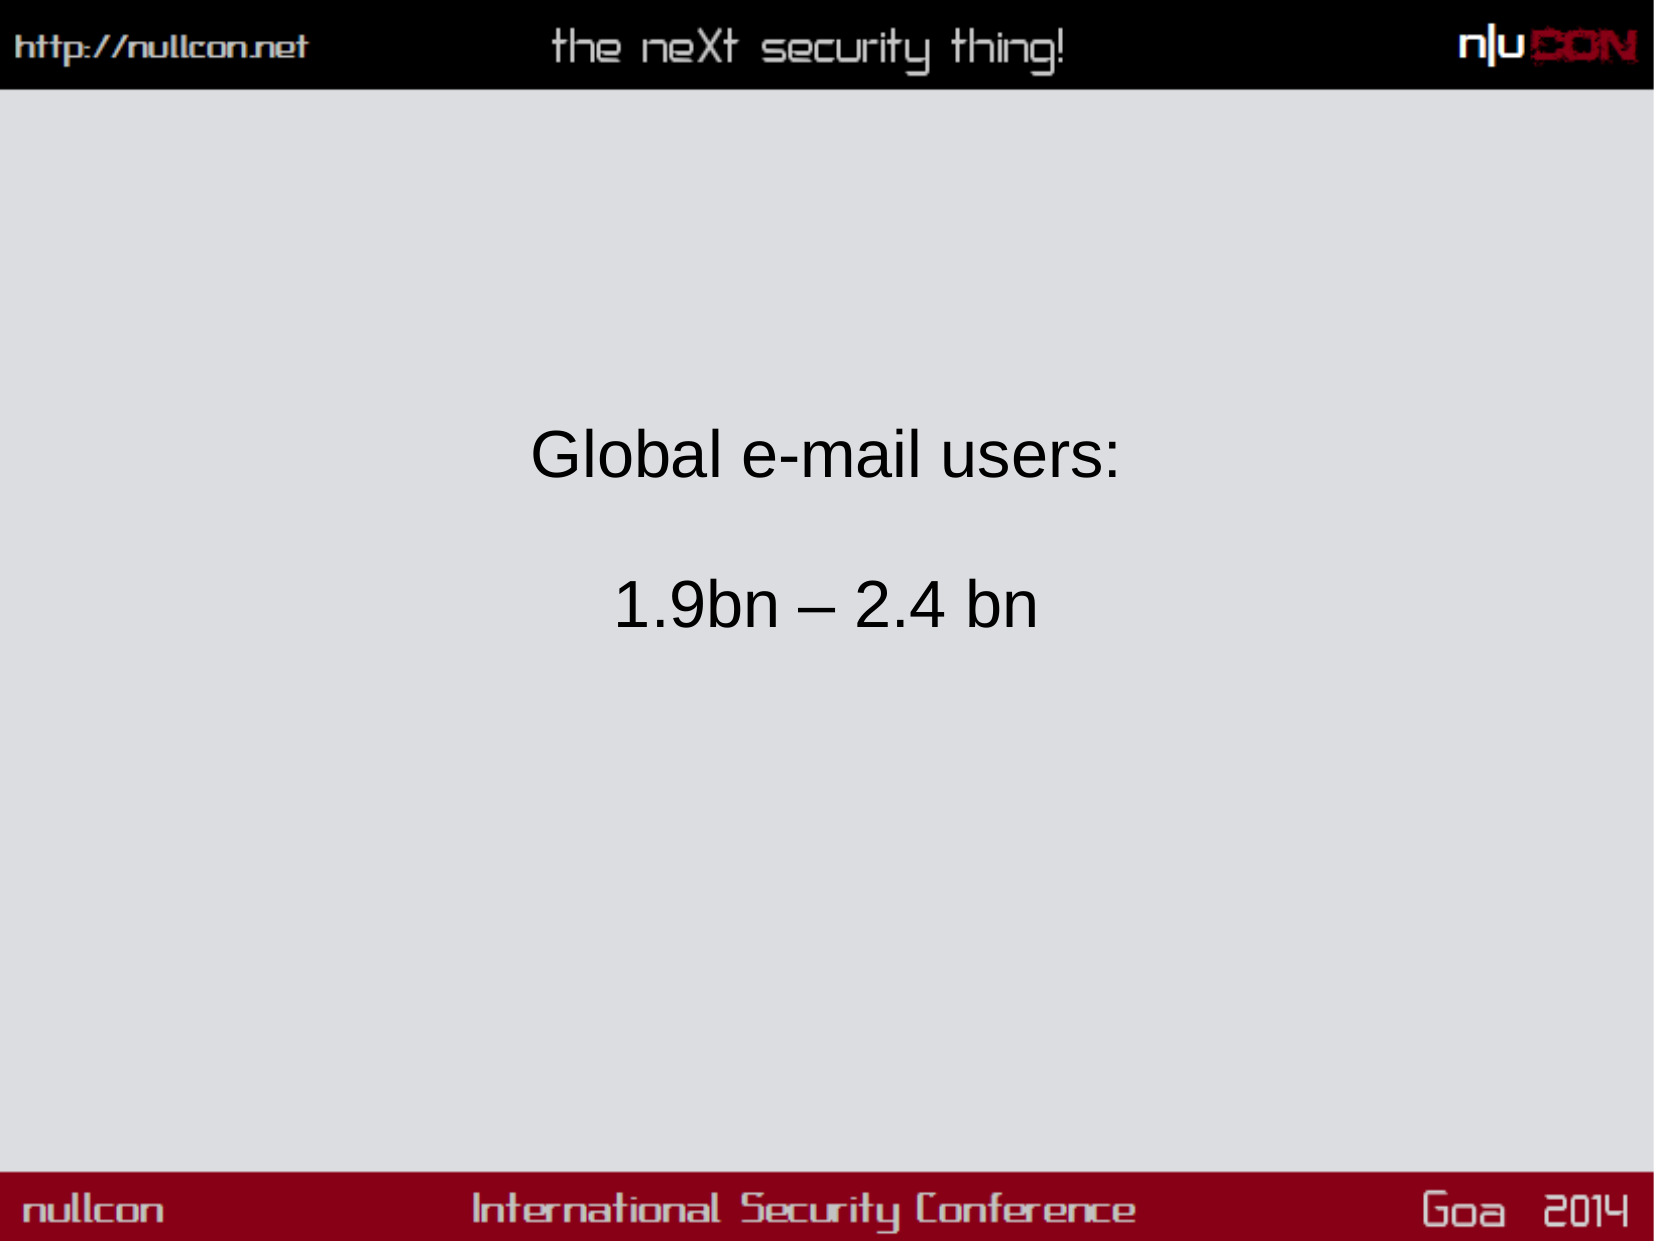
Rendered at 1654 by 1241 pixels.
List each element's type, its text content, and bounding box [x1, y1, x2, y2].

picture [0, 0, 1654, 1241]
subtitle Global e-mail users: 1.9bn – 2.4 bn [82, 49, 1571, 1010]
